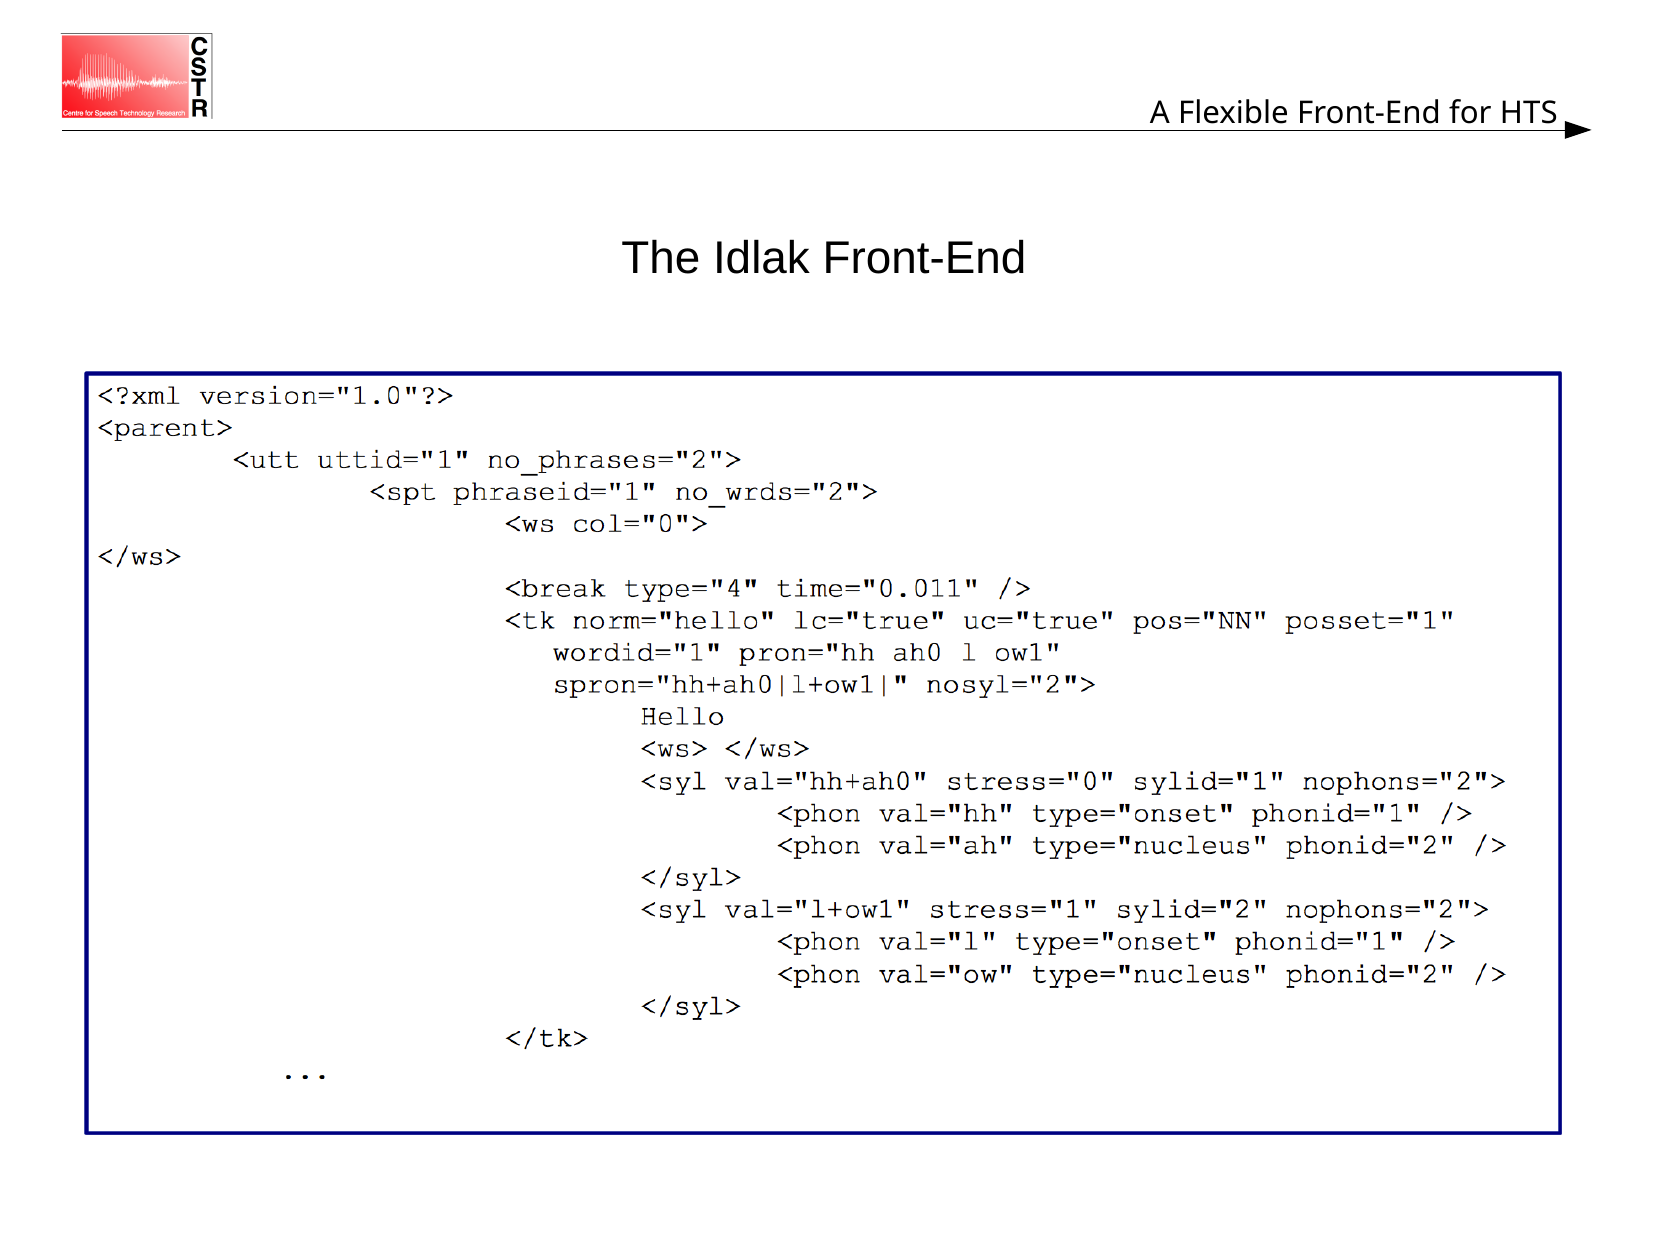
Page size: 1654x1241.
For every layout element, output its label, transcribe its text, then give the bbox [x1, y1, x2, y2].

text_box A Flexible Front-End for HTS [1135, 82, 1571, 141]
picture [84, 371, 1562, 1135]
text_box The Idlak Front-End [606, 224, 1047, 291]
picture [60, 32, 213, 119]
